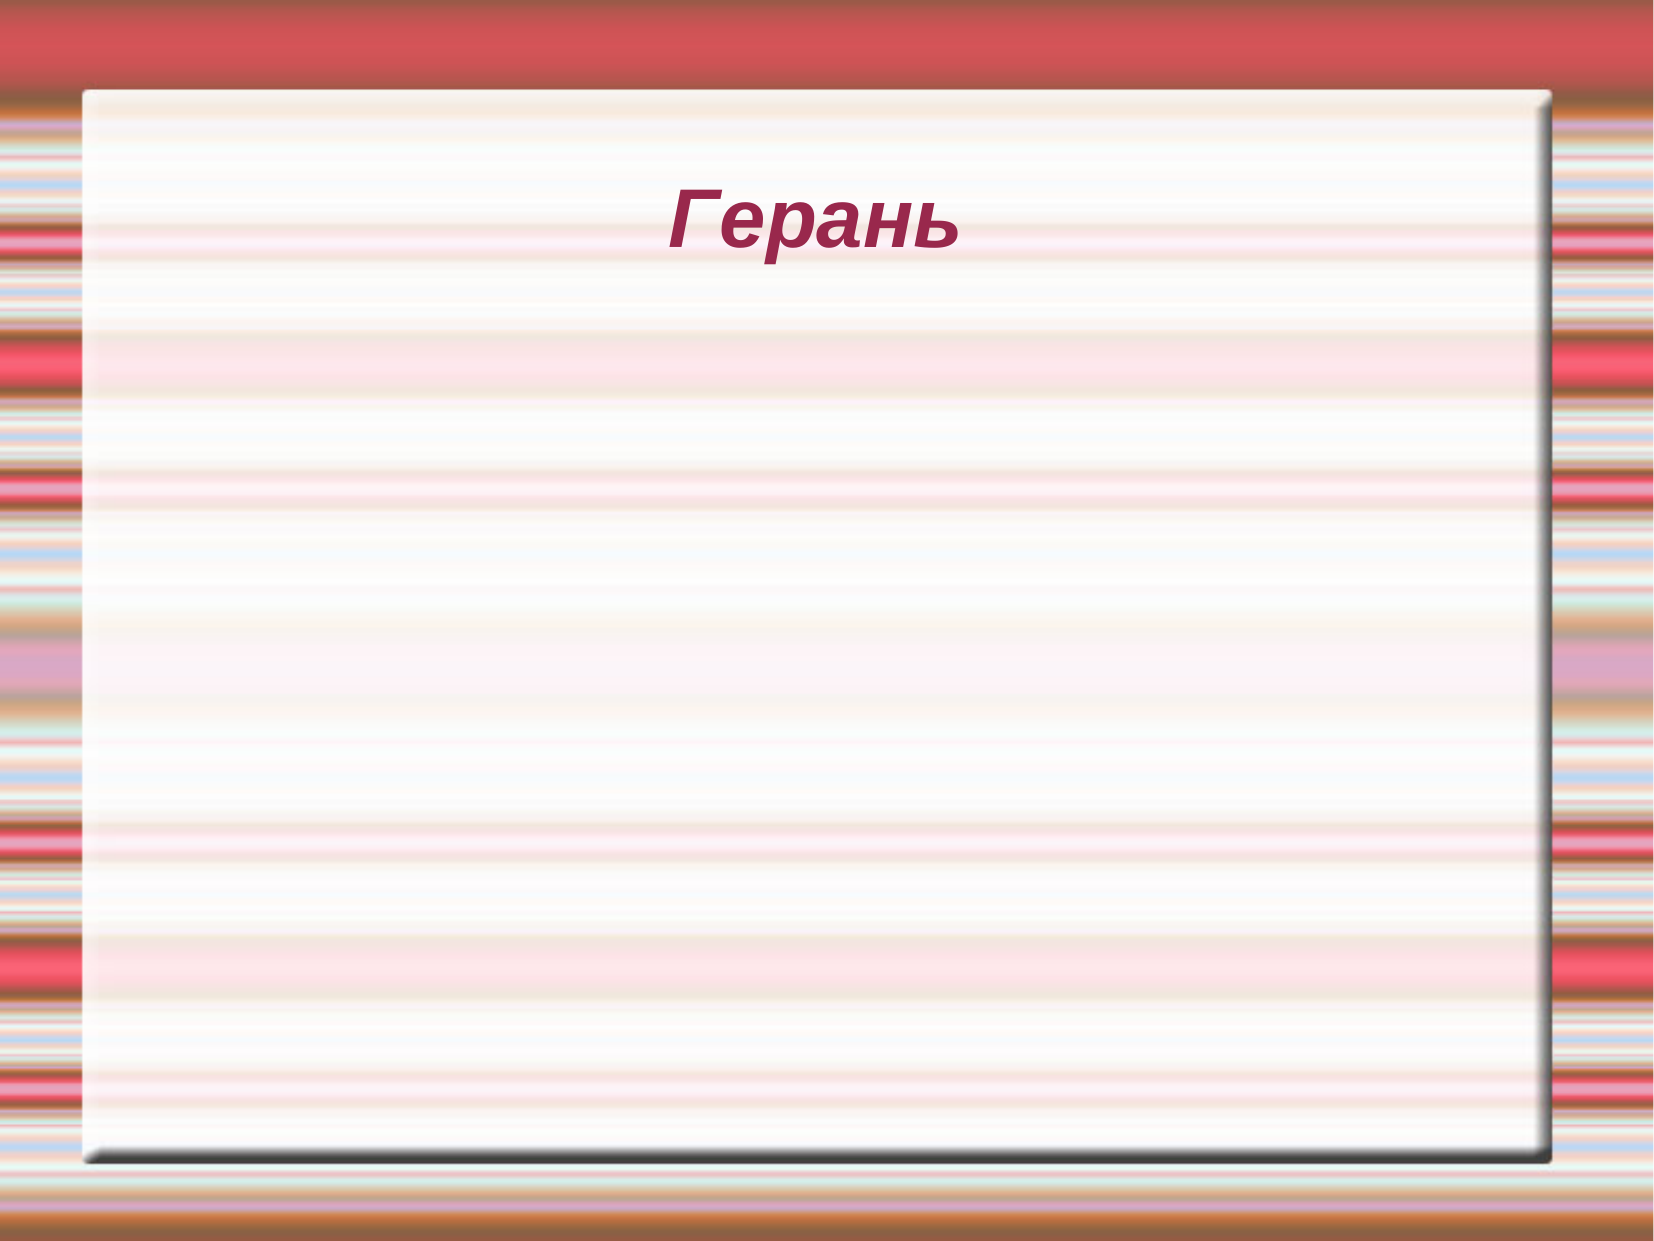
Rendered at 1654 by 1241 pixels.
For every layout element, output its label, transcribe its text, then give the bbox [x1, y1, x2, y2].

chart [134, 350, 1516, 1132]
title Герань [121, 114, 1534, 322]
picture [0, 0, 1654, 1241]
